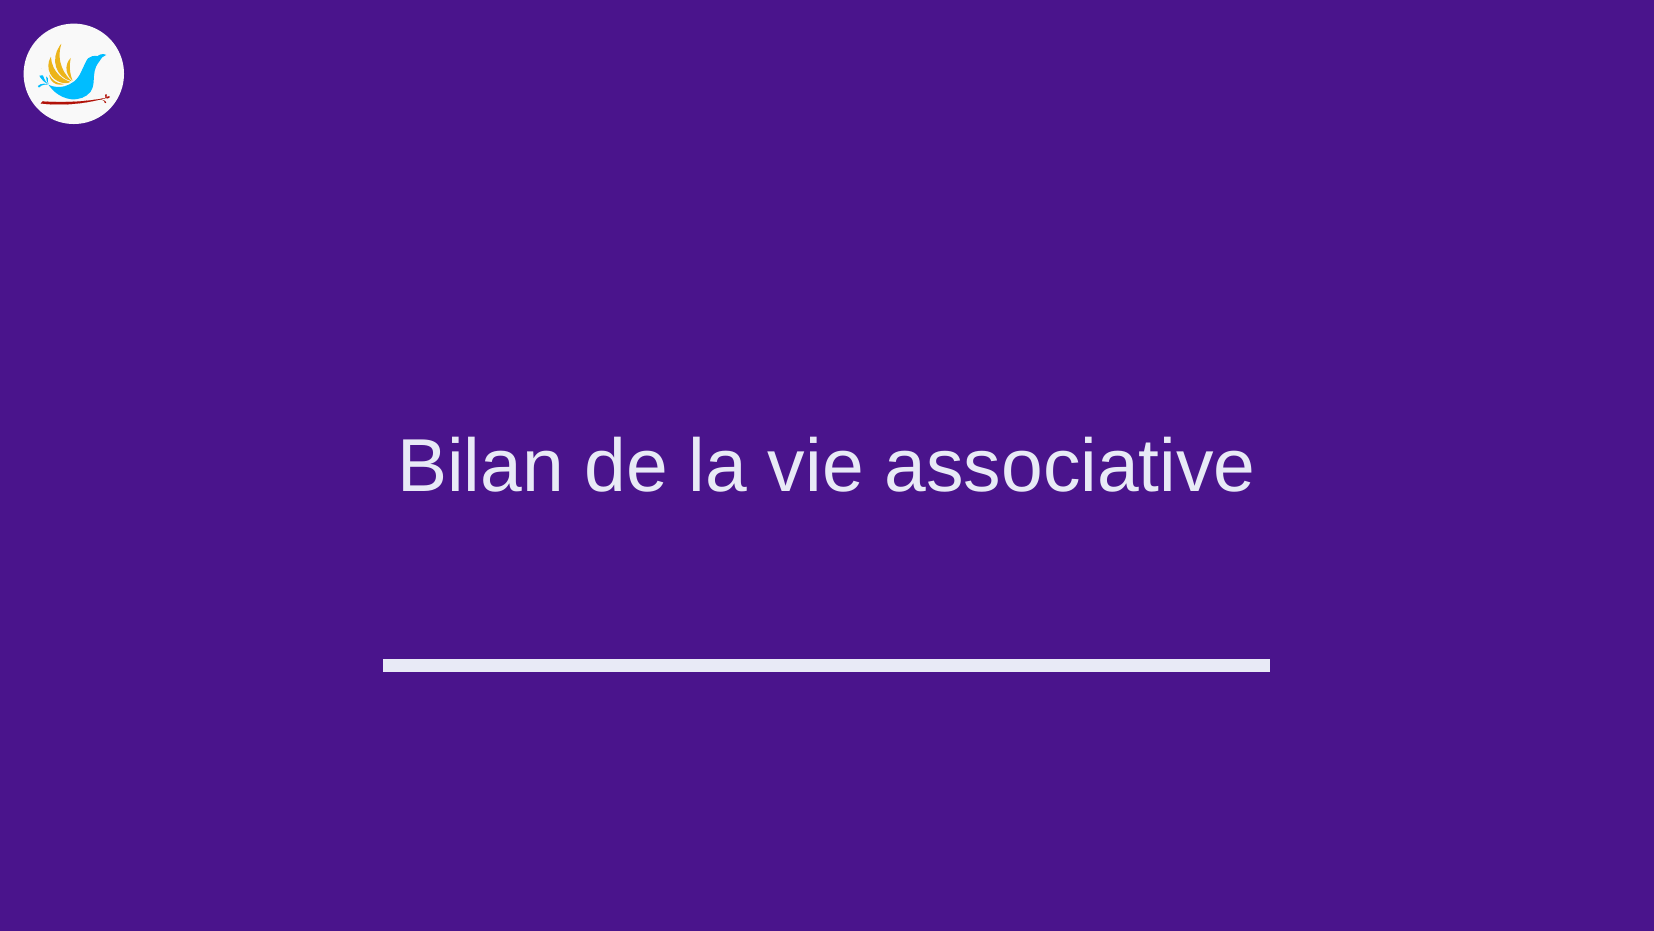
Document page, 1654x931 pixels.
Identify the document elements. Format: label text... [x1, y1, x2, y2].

text_box Bilan de la vie associative [67, 293, 1586, 637]
text_box [0, 0, 1654, 931]
picture [23, 23, 125, 125]
